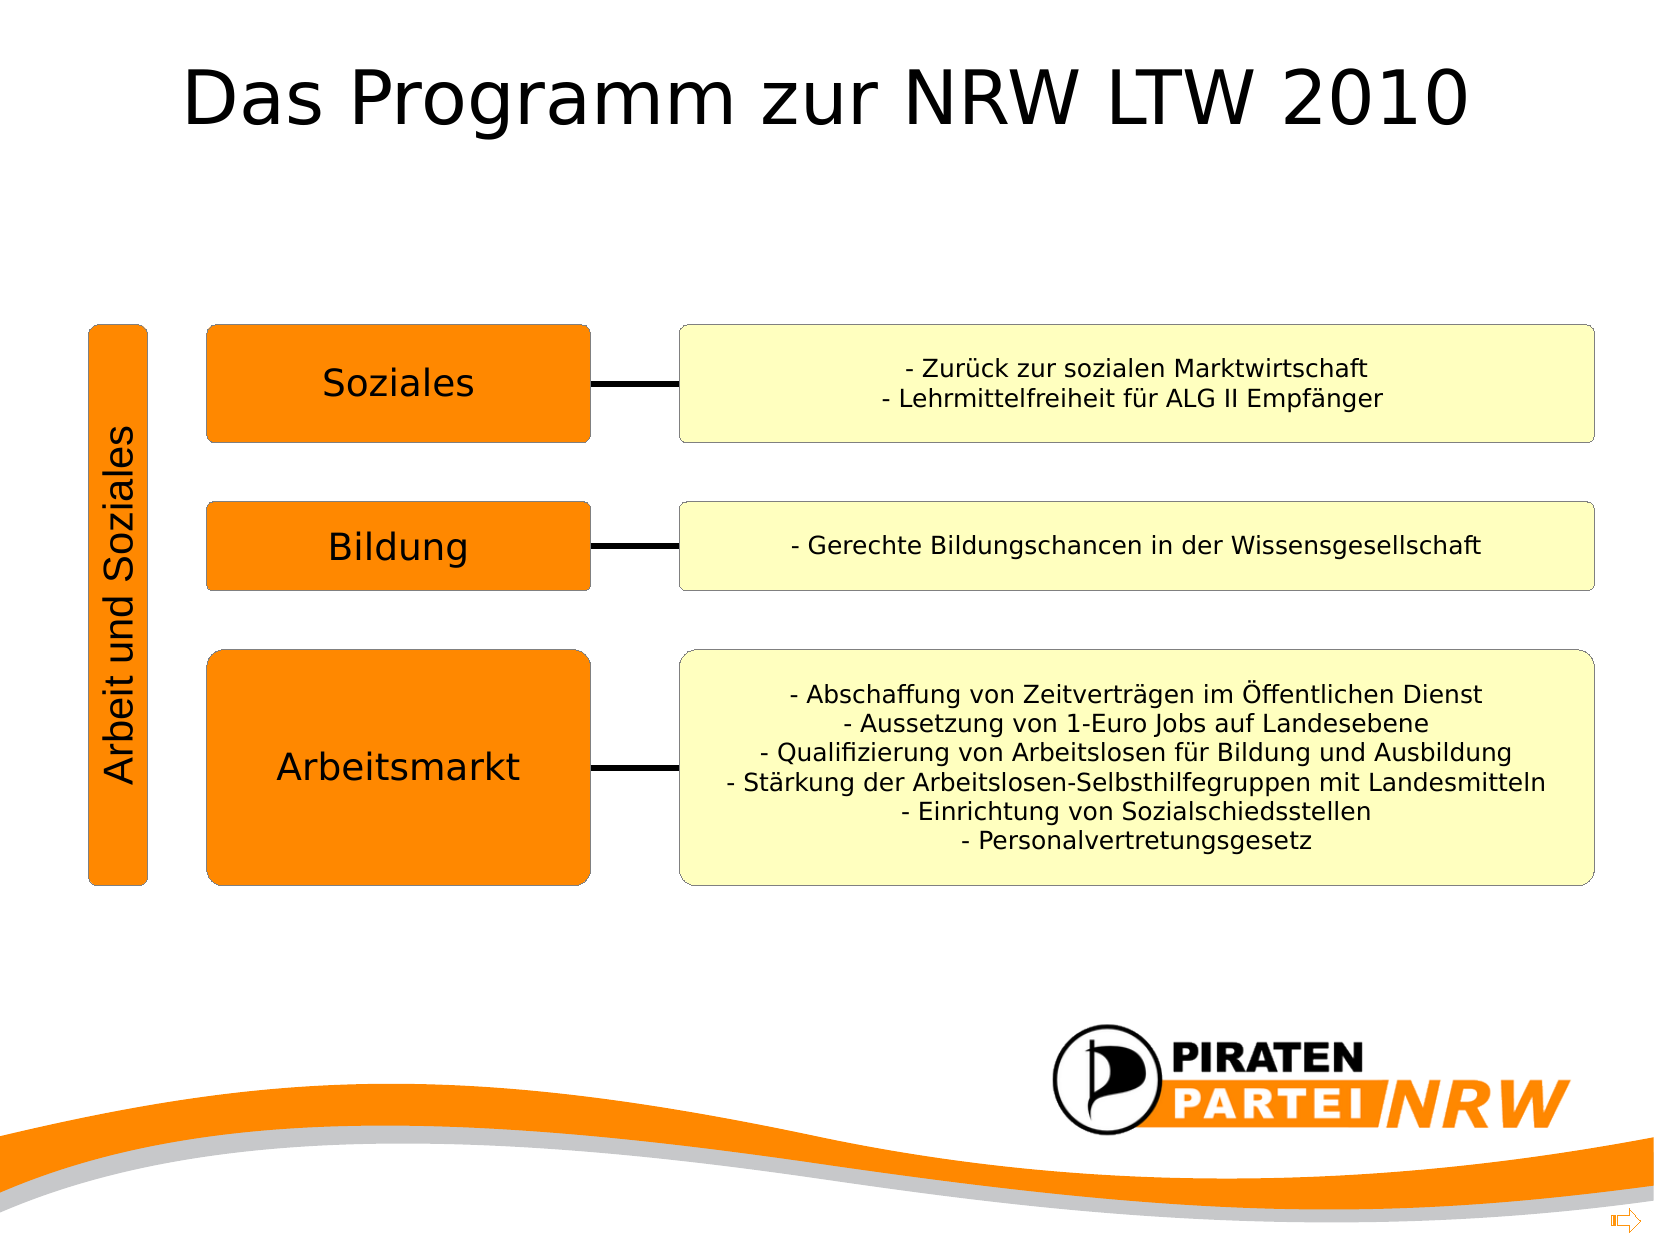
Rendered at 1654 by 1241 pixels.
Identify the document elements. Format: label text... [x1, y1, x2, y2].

text_box - Abschaffung von Zeitverträgen im Öffentlichen Dienst - Aussetzung von 1-Euro Jobs auf Landesebene - Qualifizierung von Arbeitslosen für Bildung und Ausbildung - Stärkung der Arbeitslosen-Selbsthilfegruppen mit Landesmitteln - Einrichtung von Sozialschiedsstellen - Personalvertretungsgesetz [679, 649, 1595, 886]
text_box Arbeit und Soziales [88, 324, 148, 886]
picture [1045, 1021, 1579, 1140]
text_box Soziales [206, 324, 591, 443]
text_box - Gerechte Bildungschancen in der Wissensgesellschaft [679, 501, 1595, 591]
text_box Arbeitsmarkt [206, 649, 591, 886]
text_box - Zurück zur sozialen Marktwirtschaft - Lehrmittelfreiheit für ALG II Empfänger [679, 324, 1595, 443]
title Das Programm zur NRW LTW 2010 [82, 0, 1571, 352]
text_box ﻿Bildung [206, 501, 591, 591]
